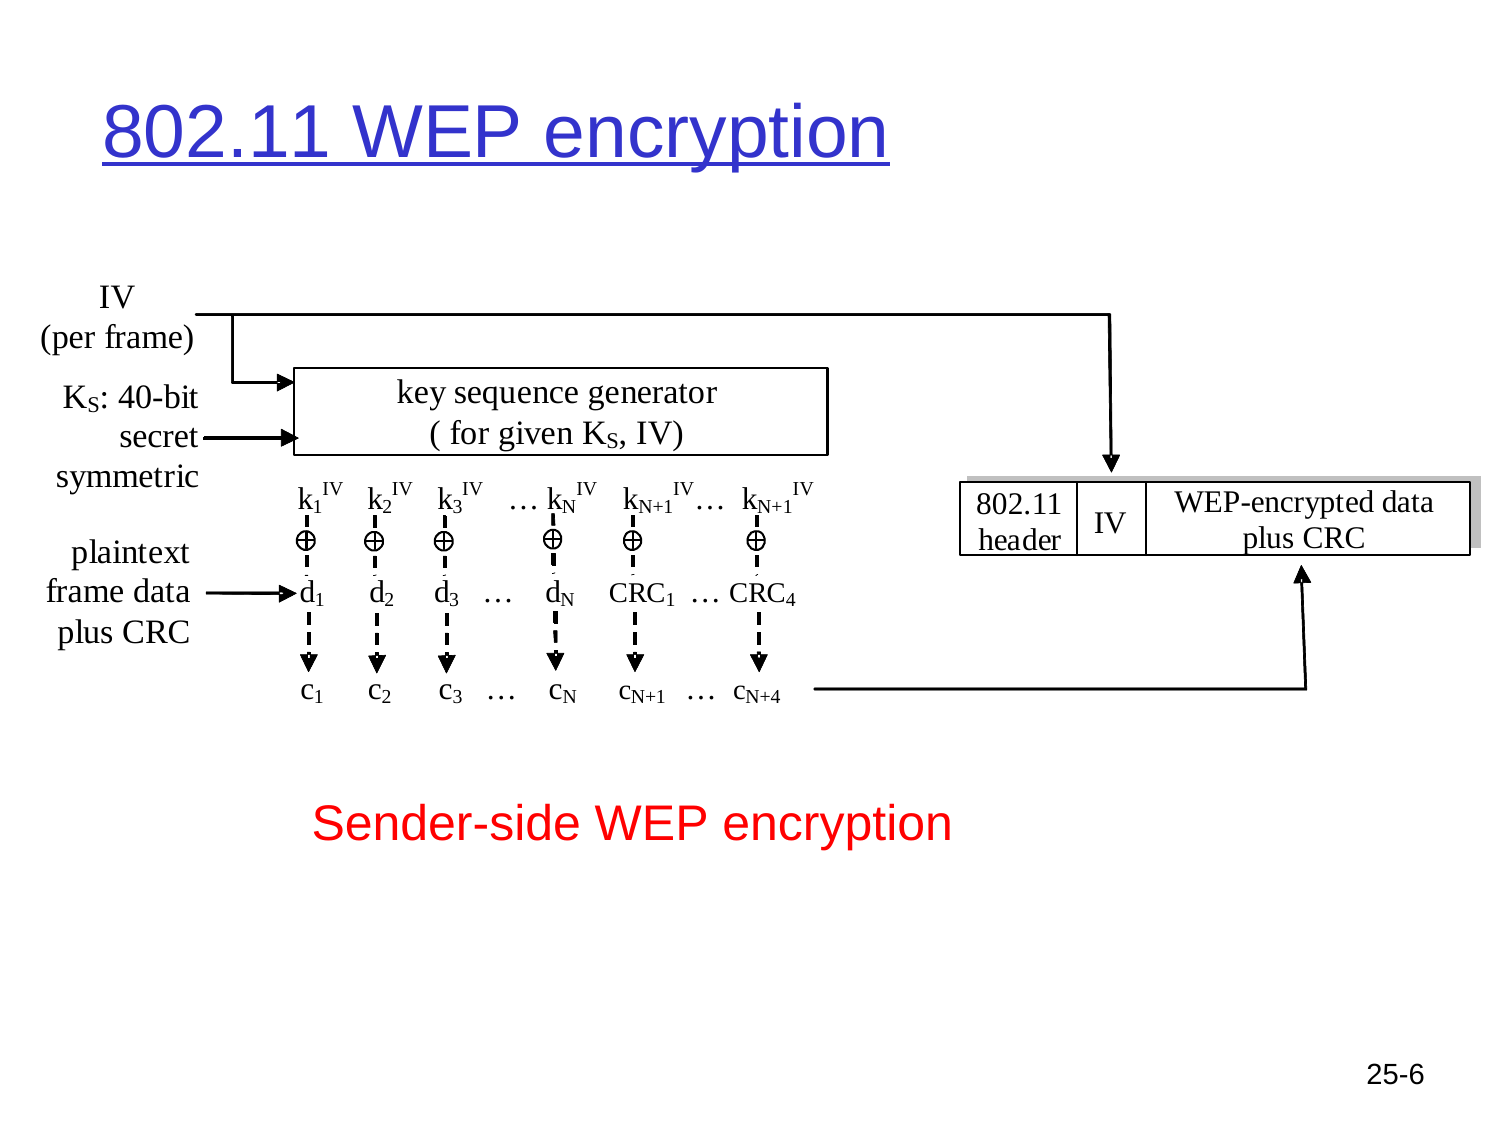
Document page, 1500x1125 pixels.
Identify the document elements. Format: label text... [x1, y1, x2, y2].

text_box Sender-side WEP encryption [296, 787, 969, 859]
title 802.11 WEP encryption [87, 37, 1363, 220]
chart [0, 220, 1500, 856]
